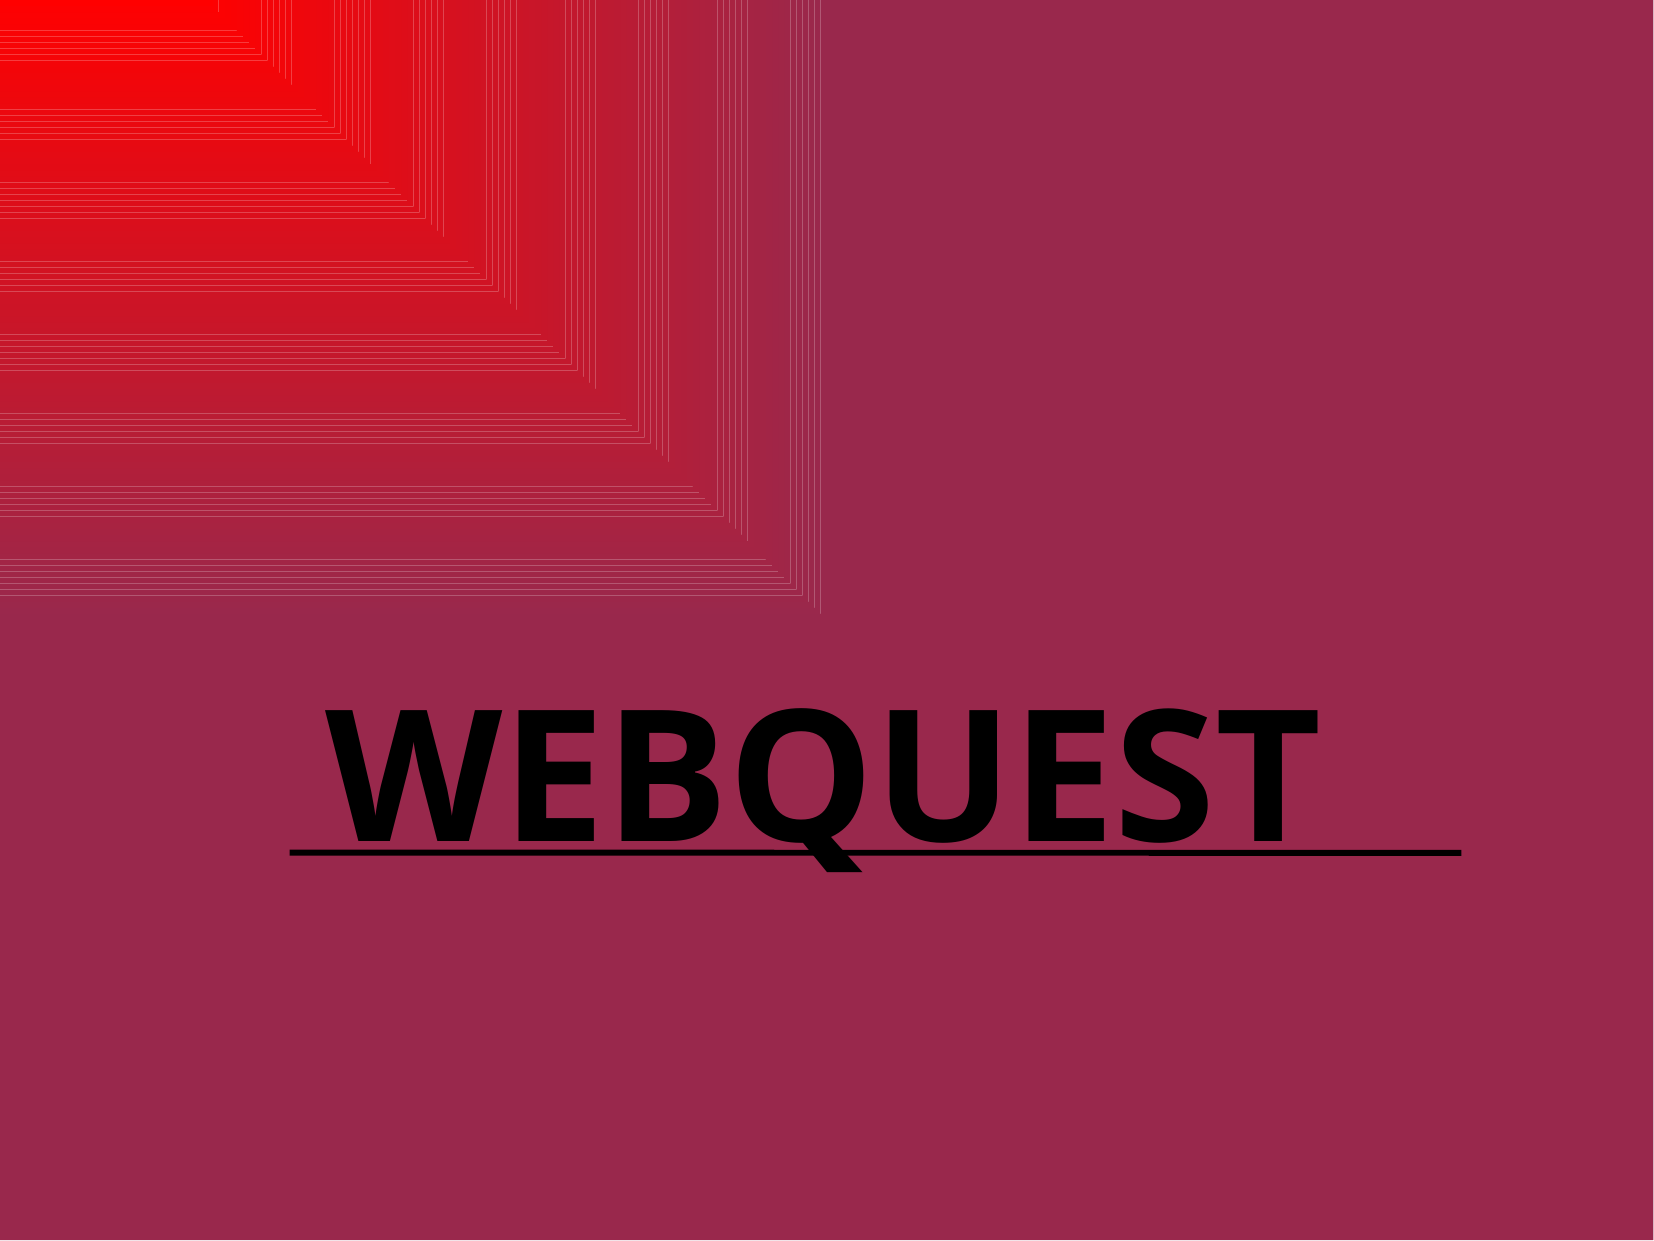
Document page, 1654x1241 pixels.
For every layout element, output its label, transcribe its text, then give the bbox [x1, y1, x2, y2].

text_box WEBQUEST [768, 731, 834, 820]
text_box WEBQUEST [325, 620, 1323, 849]
text_box WEBQUEST [325, 856, 1323, 878]
